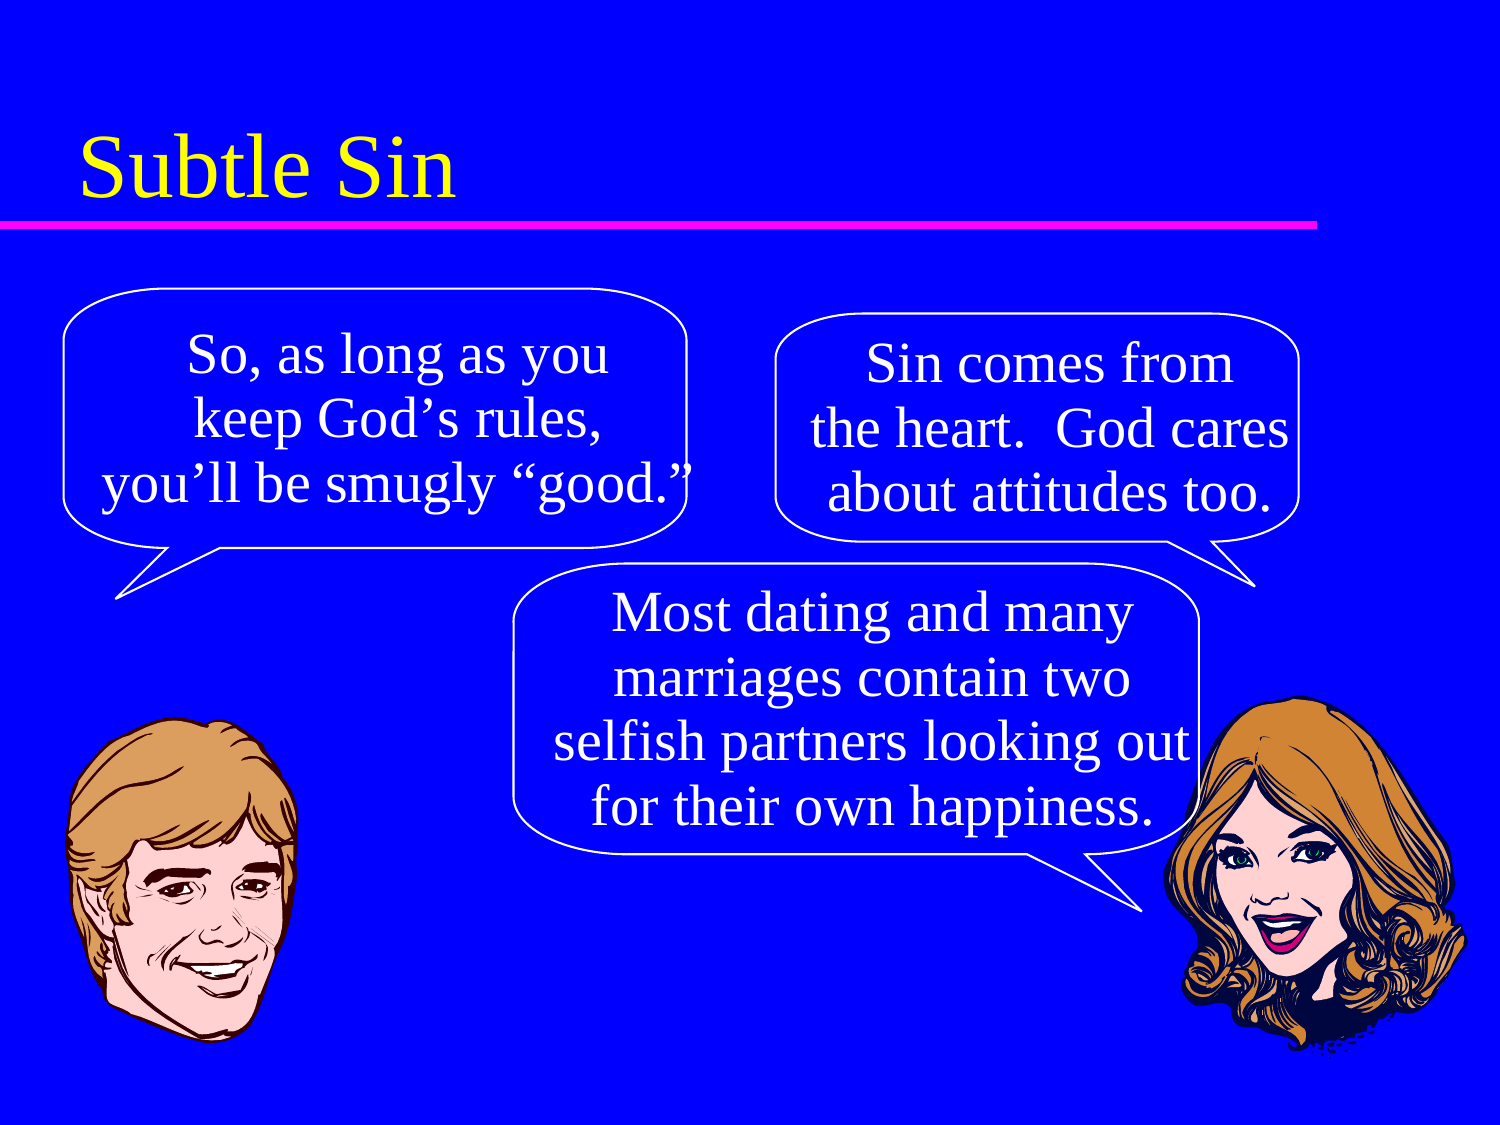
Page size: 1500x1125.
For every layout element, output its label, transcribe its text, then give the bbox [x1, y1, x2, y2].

text_box Sin comes from the heart. God cares about attitudes too. [775, 313, 1299, 587]
picture [63, 717, 301, 1044]
picture [1162, 695, 1470, 1060]
text_box So, as long as you keep God’s rules, you’ll be smugly “good.” [63, 288, 687, 599]
title Subtle Sin [62, 43, 1338, 225]
text_box Most dating and many marriages contain two selfish partners looking out for their own happiness. [513, 563, 1199, 912]
